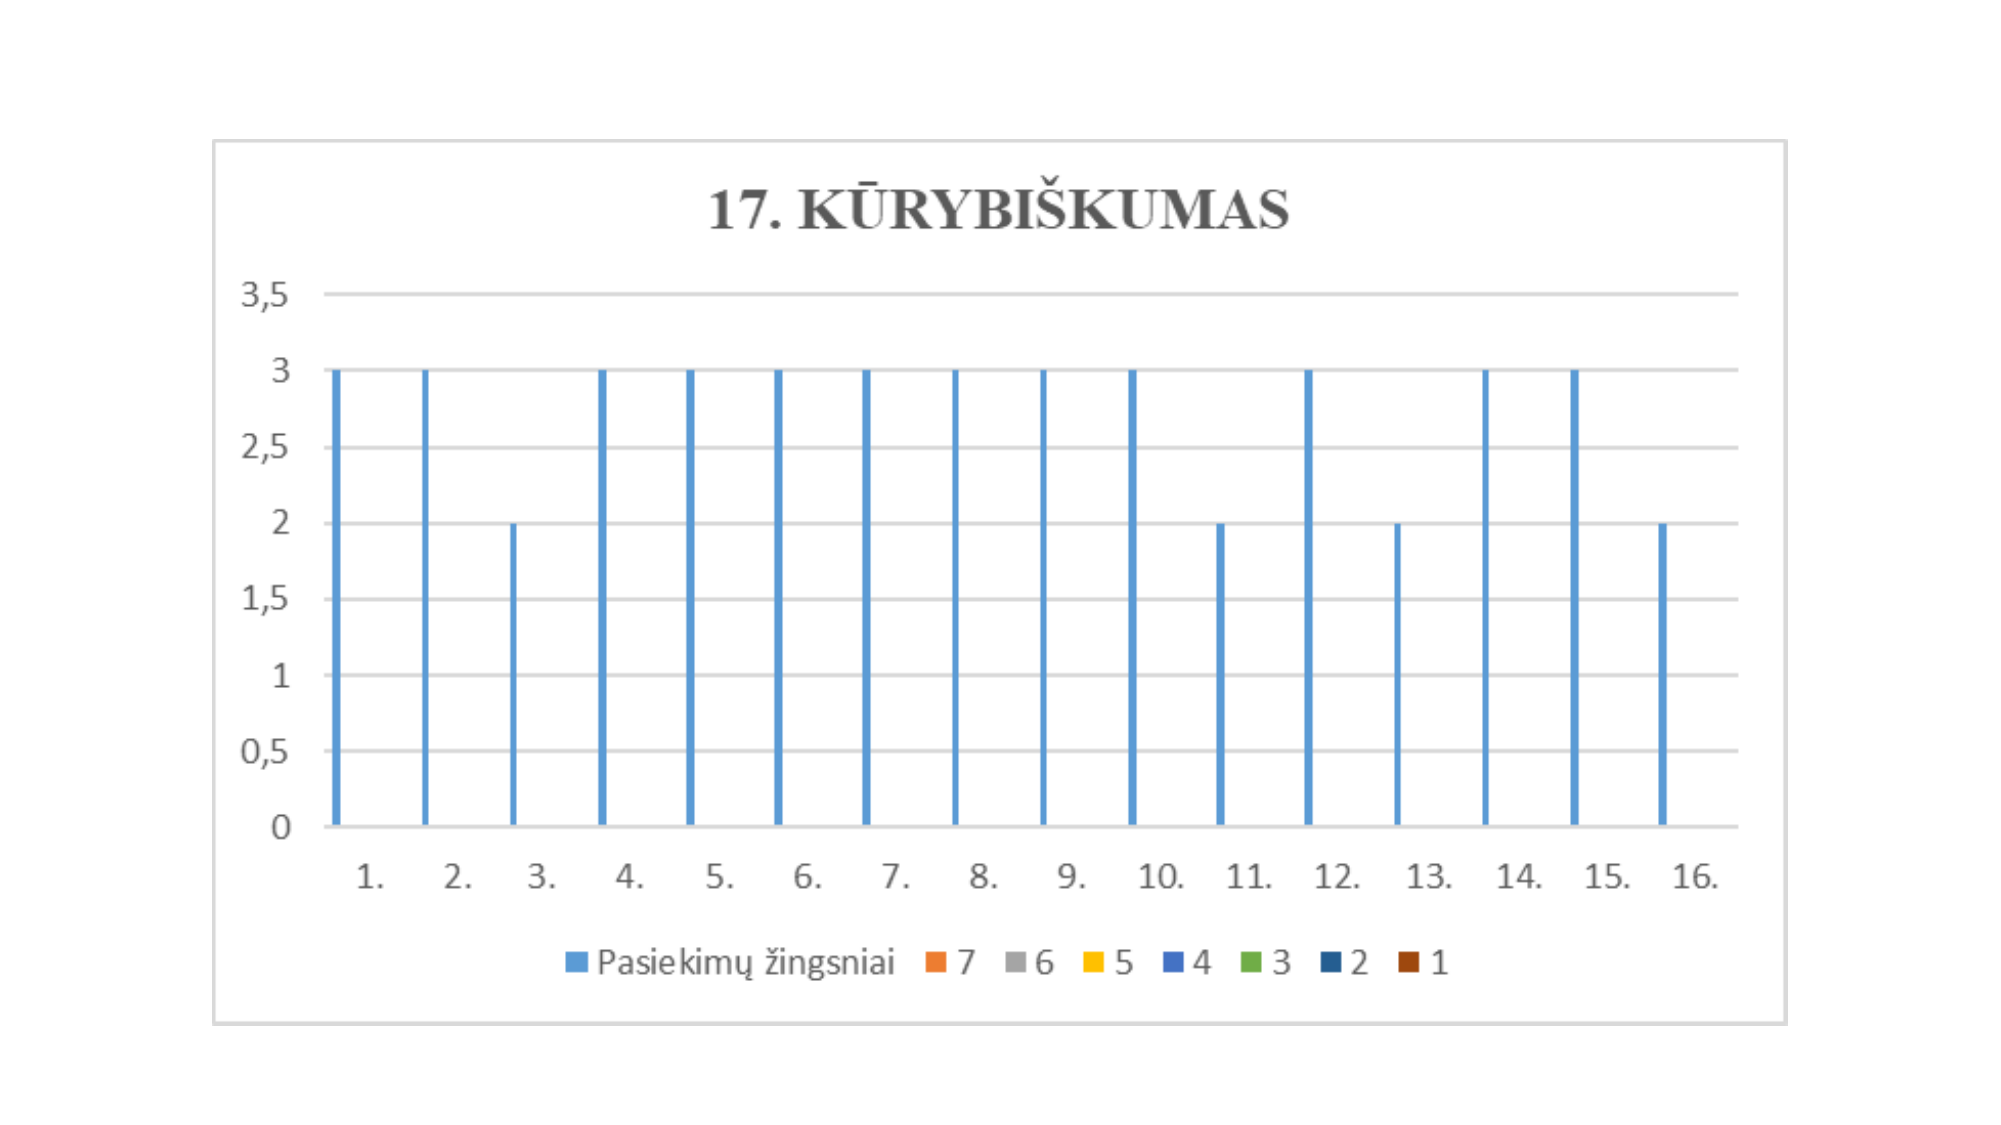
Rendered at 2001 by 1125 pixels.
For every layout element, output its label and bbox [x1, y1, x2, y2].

picture [212, 139, 1788, 1026]
